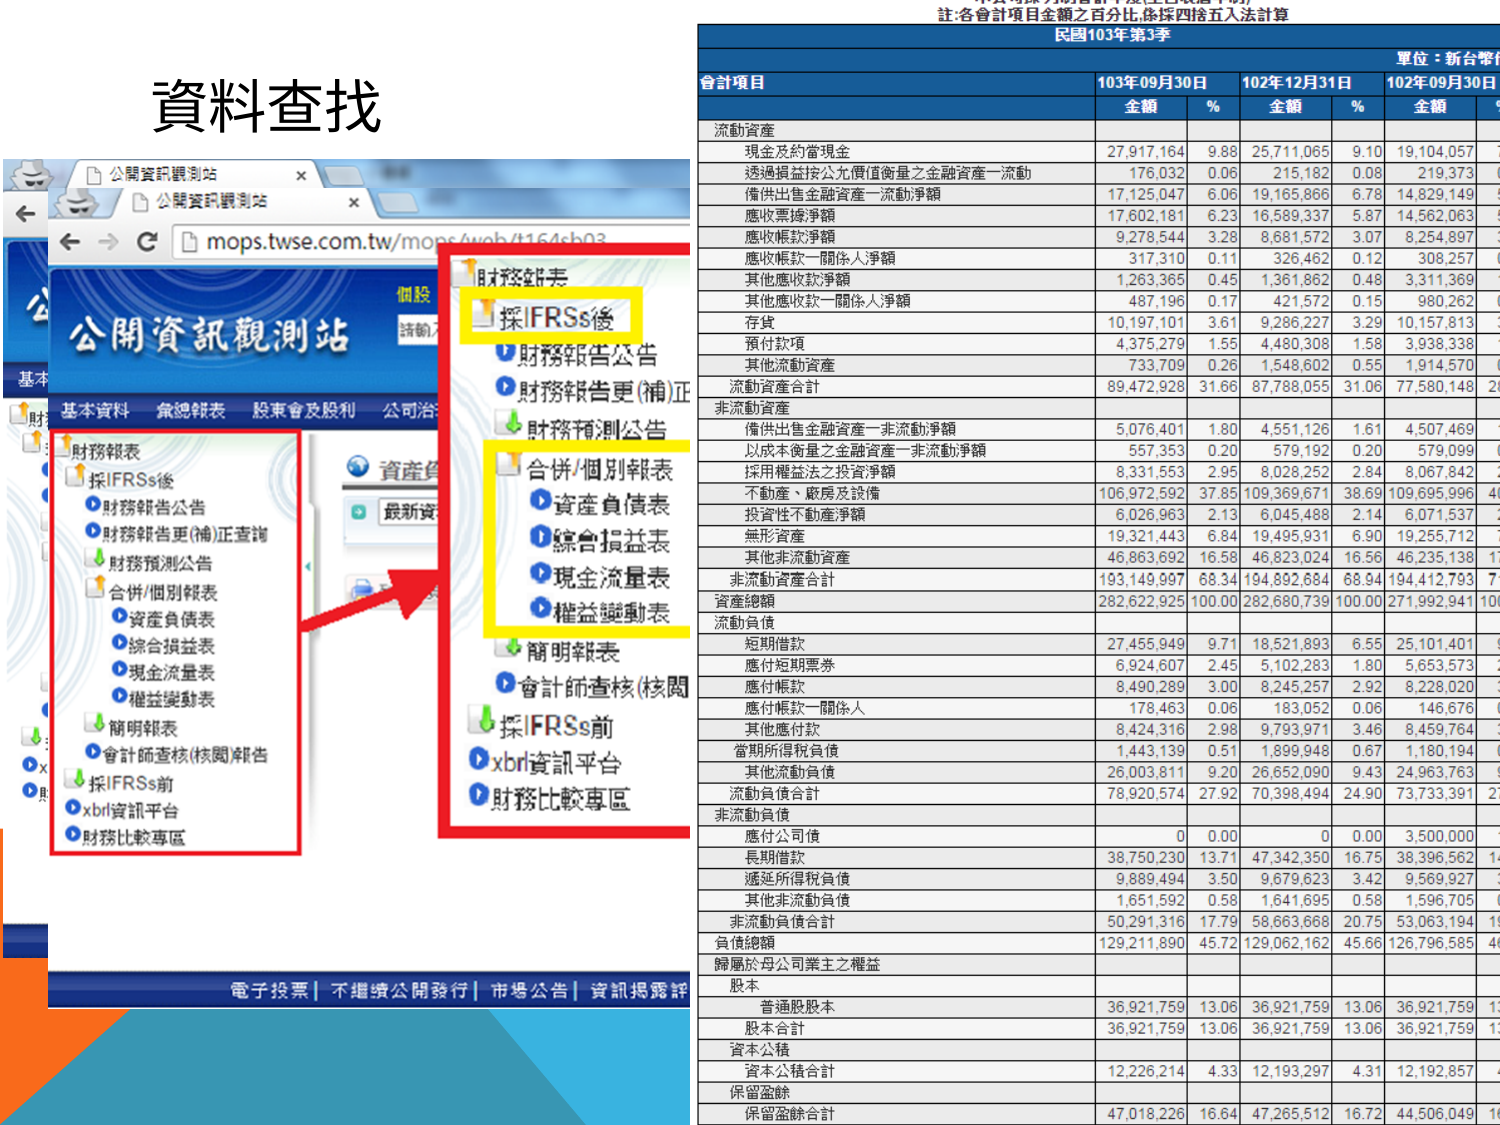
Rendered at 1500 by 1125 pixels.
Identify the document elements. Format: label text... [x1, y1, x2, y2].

title 資料查找 [135, 60, 690, 150]
picture [3, 0, 1500, 1125]
